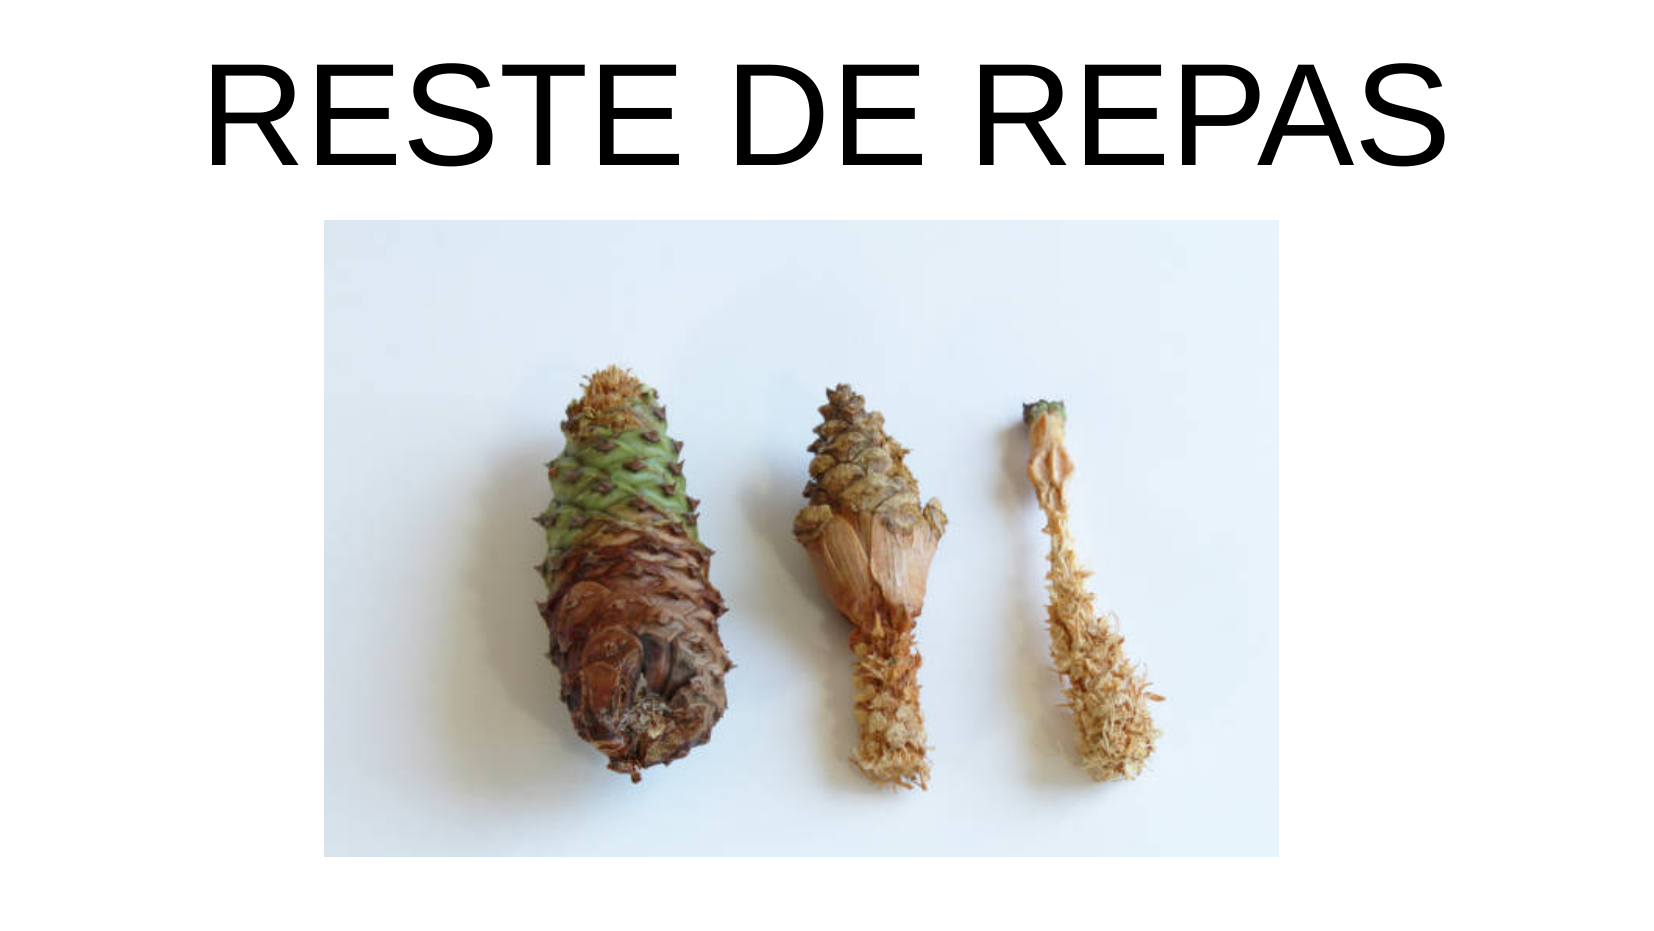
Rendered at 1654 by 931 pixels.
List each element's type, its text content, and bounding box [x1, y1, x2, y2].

picture [324, 220, 1279, 857]
title RESTE DE REPAS [82, 33, 1571, 197]
